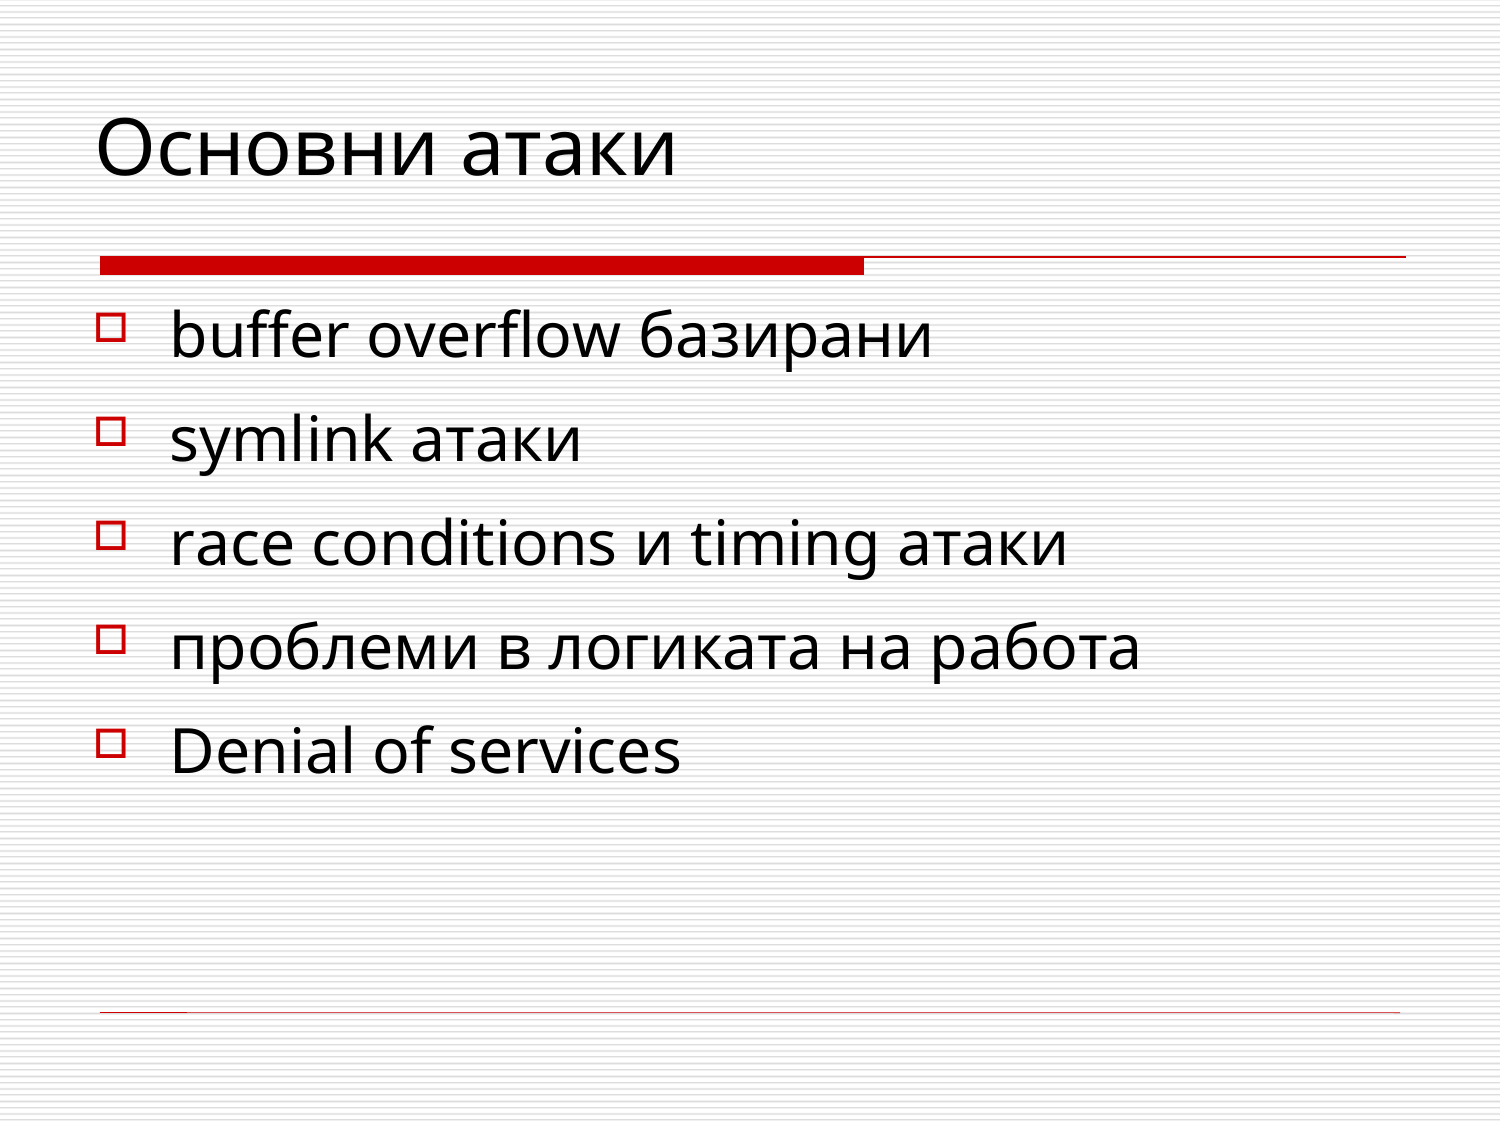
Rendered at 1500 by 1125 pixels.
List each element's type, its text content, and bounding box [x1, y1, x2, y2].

list buffer overflow базирани symlink атаки race conditions и timing атаки проблеми в логиката на работа Denial of services [92, 287, 1405, 988]
picture [0, 0, 1500, 1125]
title Основни атаки [94, 35, 1407, 249]
